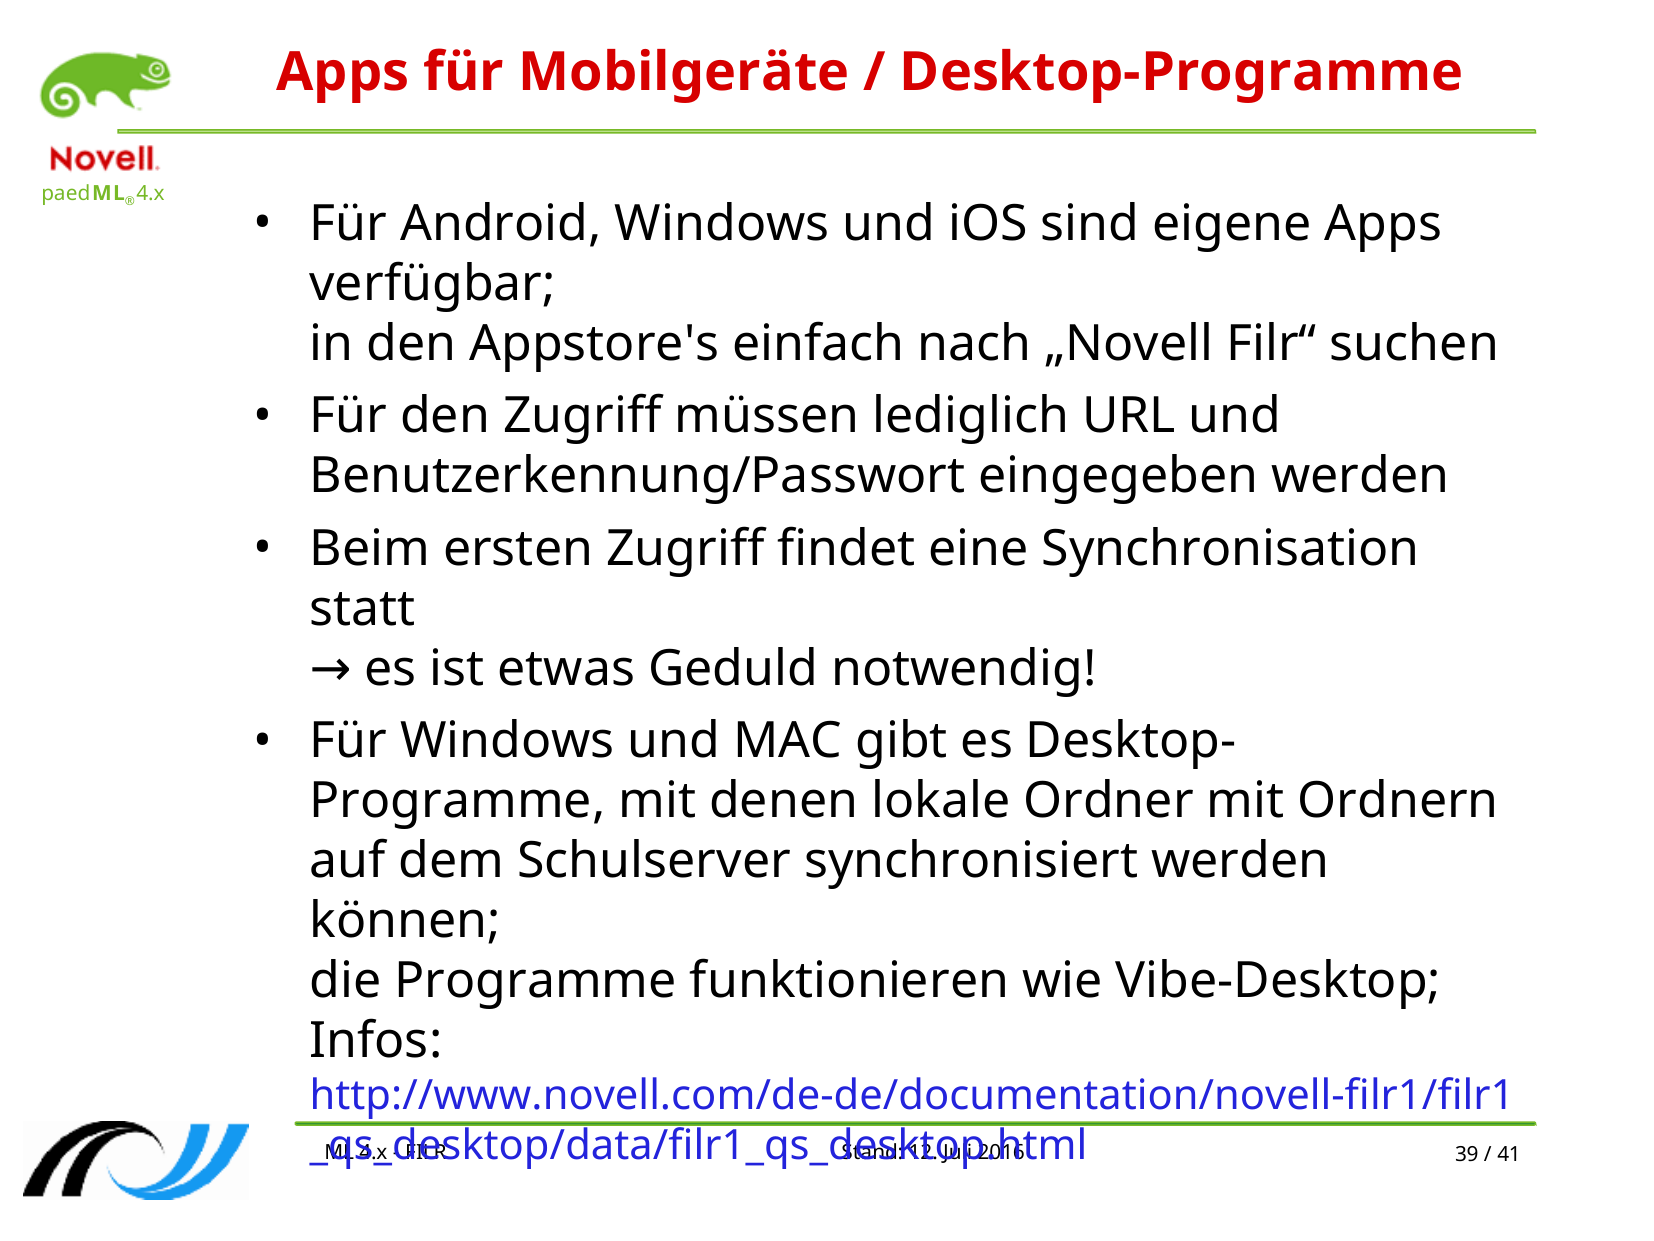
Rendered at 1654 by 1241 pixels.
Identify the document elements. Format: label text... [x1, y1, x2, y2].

title Apps für Mobilgeräte / Desktop-Programme [256, 17, 1530, 121]
picture [23, 1121, 249, 1200]
picture [26, 35, 184, 193]
list Für Android, Windows und iOS sind eigene Apps verfügbar; in den Appstore's einfach nach „Novell Filr“ suchen Für den Zugriff müssen lediglich URL und Benutzerkennung/Passwort eingegeben werden Beim ersten Zugriff findet eine Synchronisation statt → es ist etwas Geduld notwendig! Für Windows und MAC gibt es Desktop-Programme, mit denen lokale Ordner mit Ordnern auf dem Schulserver synchronisiert werden können; die Programme funktionieren wie Vibe-Desktop; Infos: http://www.novell.com/de-de/documentation/novell-filr1/filr1_qs_desktop/data/filr1_qs_desktop.html [253, 190, 1530, 1074]
